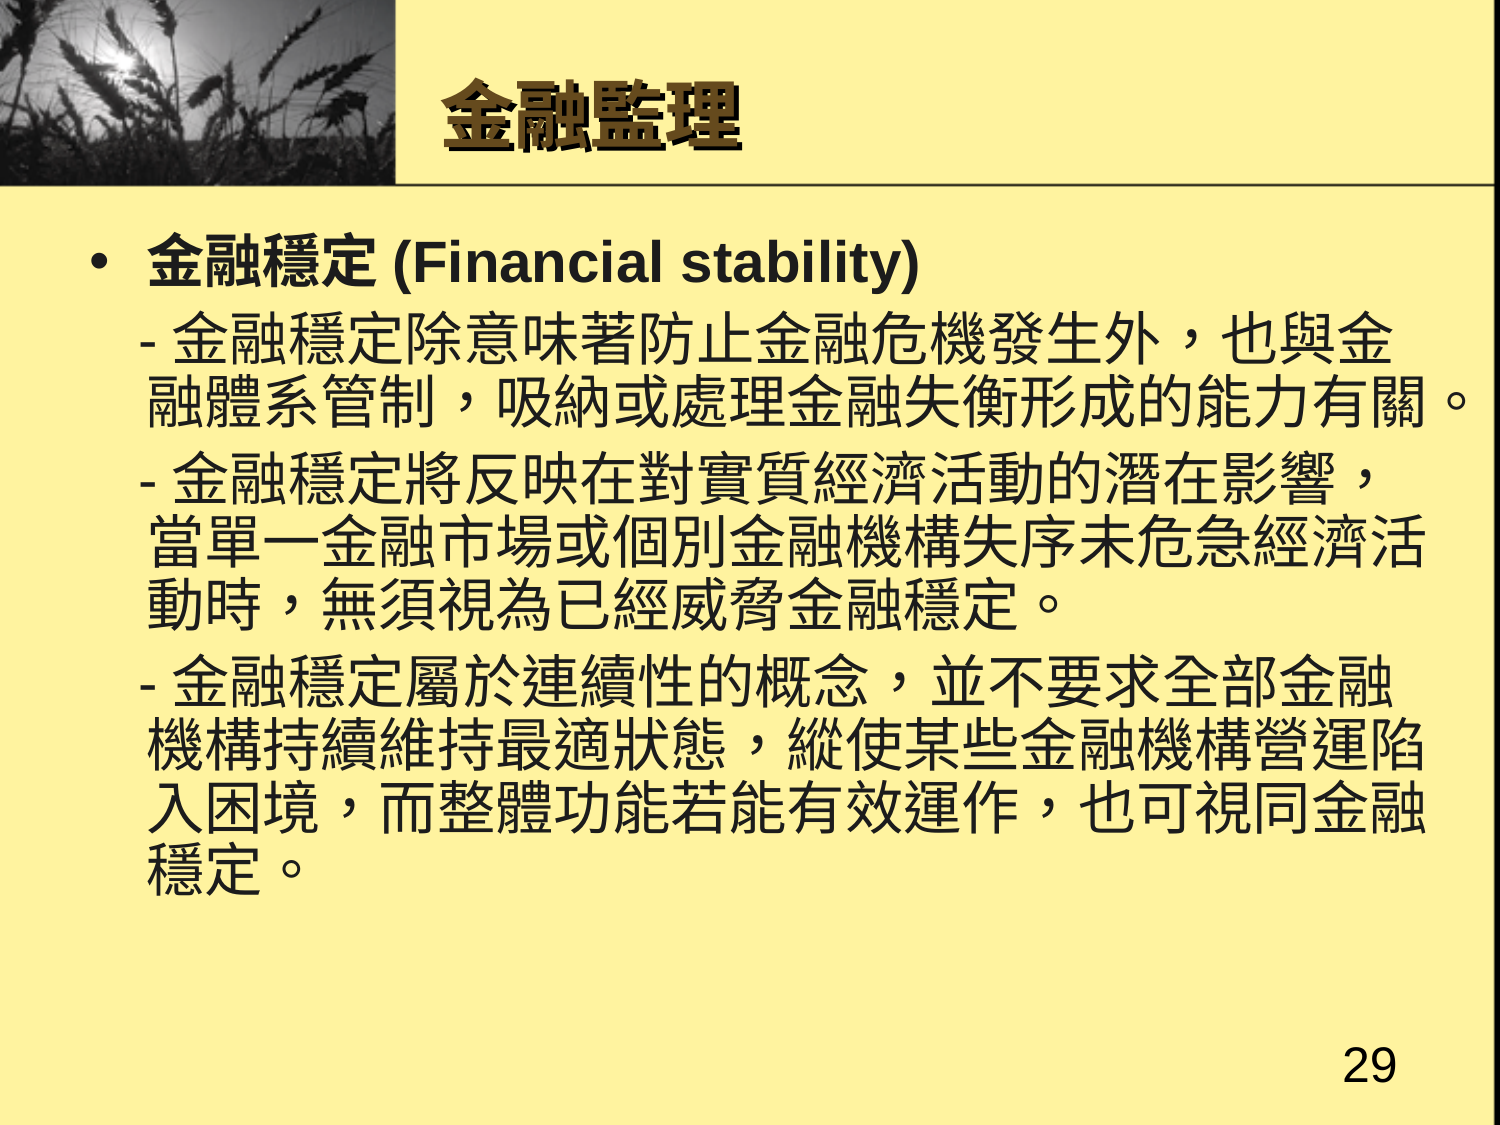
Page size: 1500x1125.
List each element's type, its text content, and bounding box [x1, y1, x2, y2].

picture [0, 0, 1500, 1125]
list 金融穩定(Financial stability) -金融穩定除意味著防止金融危機發生外，也與金融體系管制，吸納或處理金融失衡形成的能力有關。 -金融穩定將反映在對實質經濟活動的潛在影響，當單一金融市場或個別金融機構失序未危急經濟活動時，無須視為已經威脅金融穩定。 -金融穩定屬於連續性的概念，並不要求全部金融機構持續維持最適狀態，縱使某些金融機構營運陷入困境，而整體功能若能有效運作，也可視同金融穩定。 [75, 224, 1447, 1047]
title 金融監理 [424, 14, 1413, 211]
